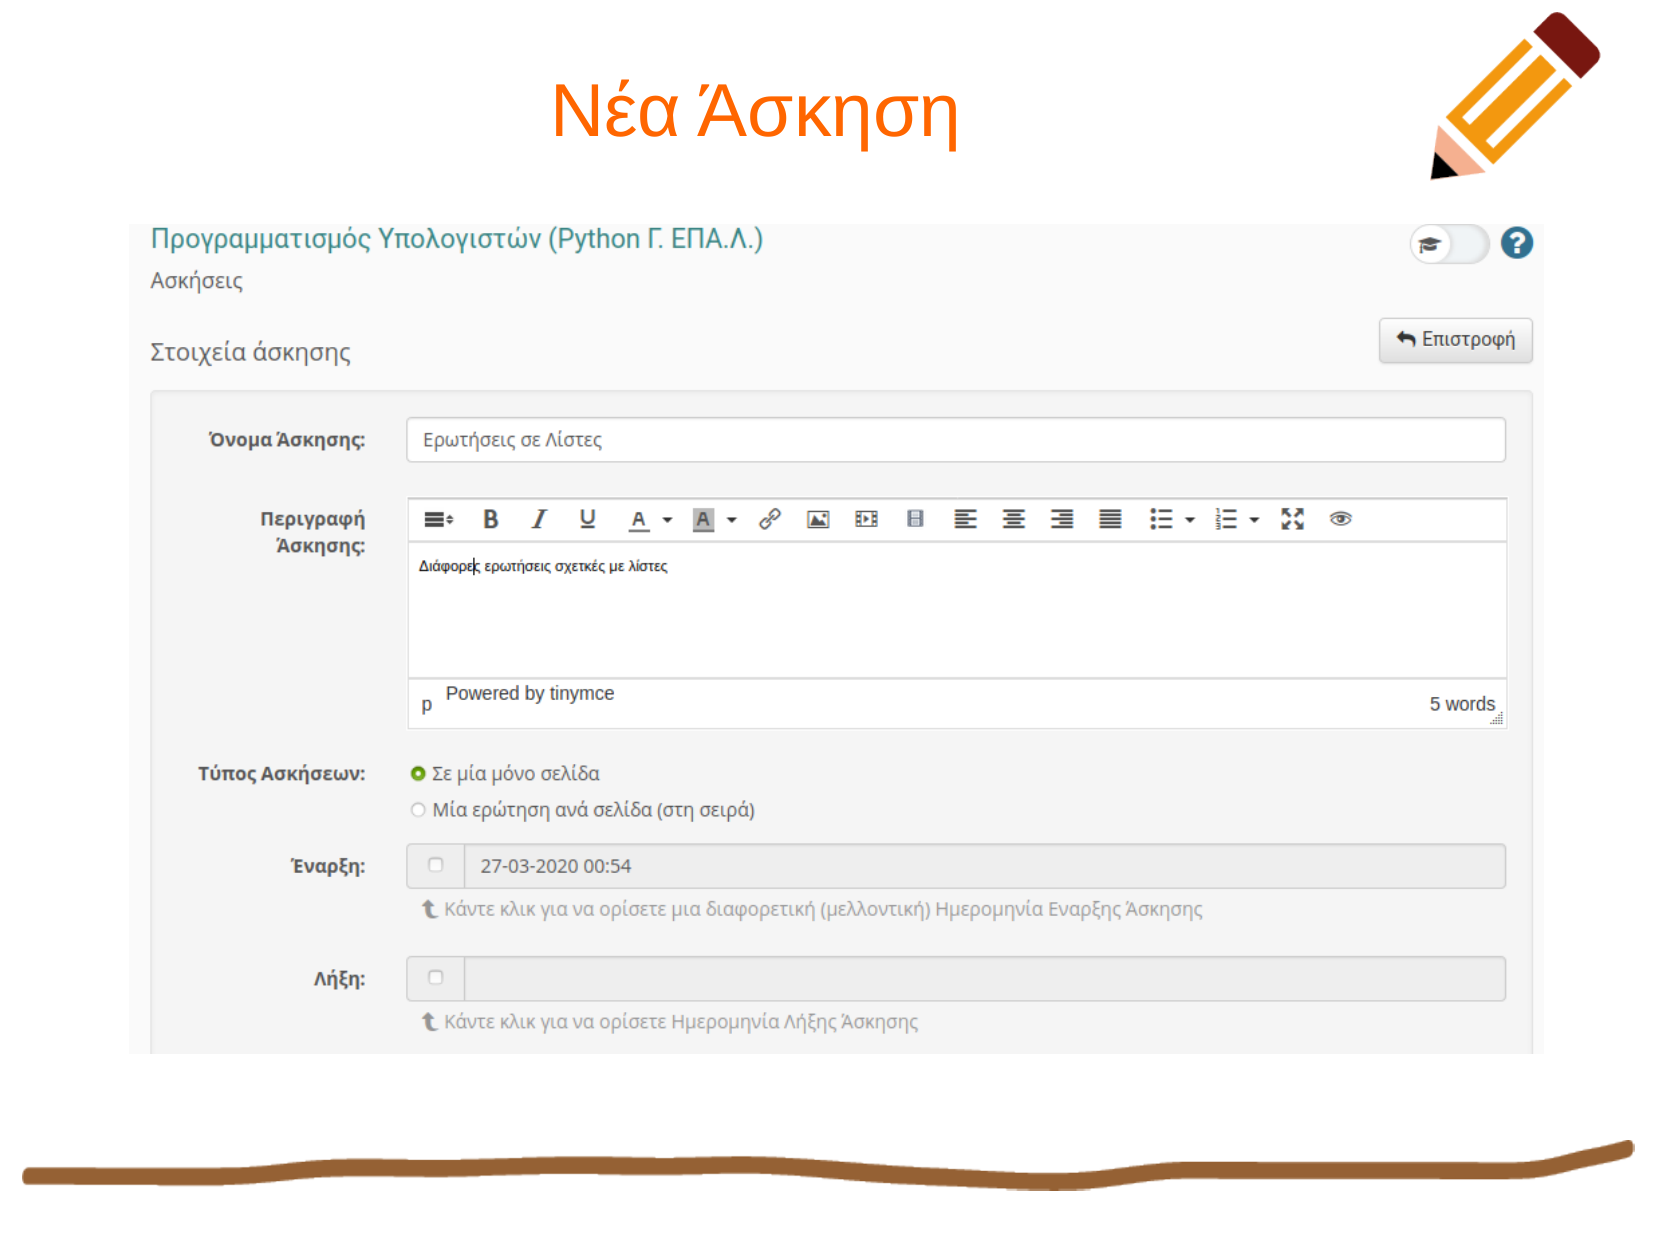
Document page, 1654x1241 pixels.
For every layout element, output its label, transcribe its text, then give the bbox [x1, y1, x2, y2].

picture [1430, 12, 1601, 181]
picture [129, 224, 1544, 1054]
title Νέα Άσκηση [82, 49, 1430, 172]
picture [22, 1140, 1635, 1191]
